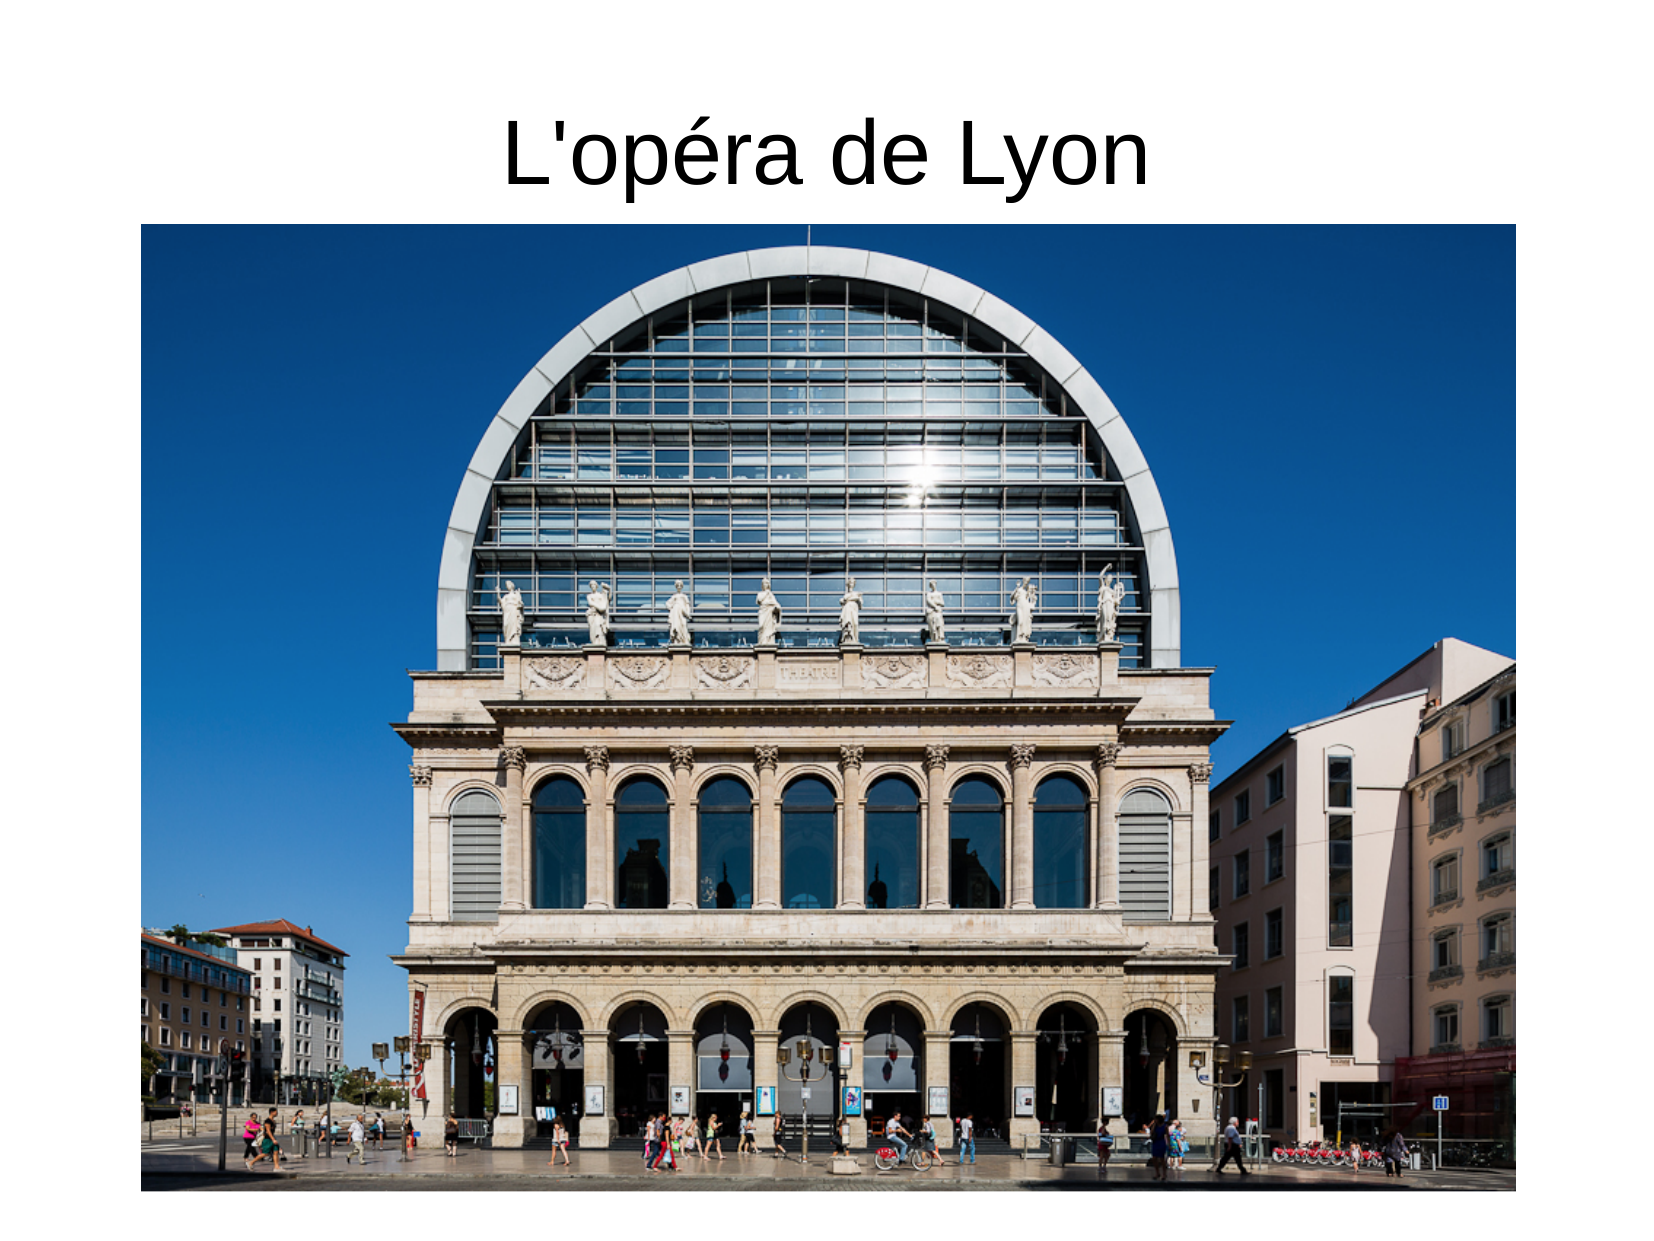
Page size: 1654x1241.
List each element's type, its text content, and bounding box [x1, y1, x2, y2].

title L'opéra de Lyon [82, 49, 1571, 257]
picture [141, 224, 1516, 1193]
